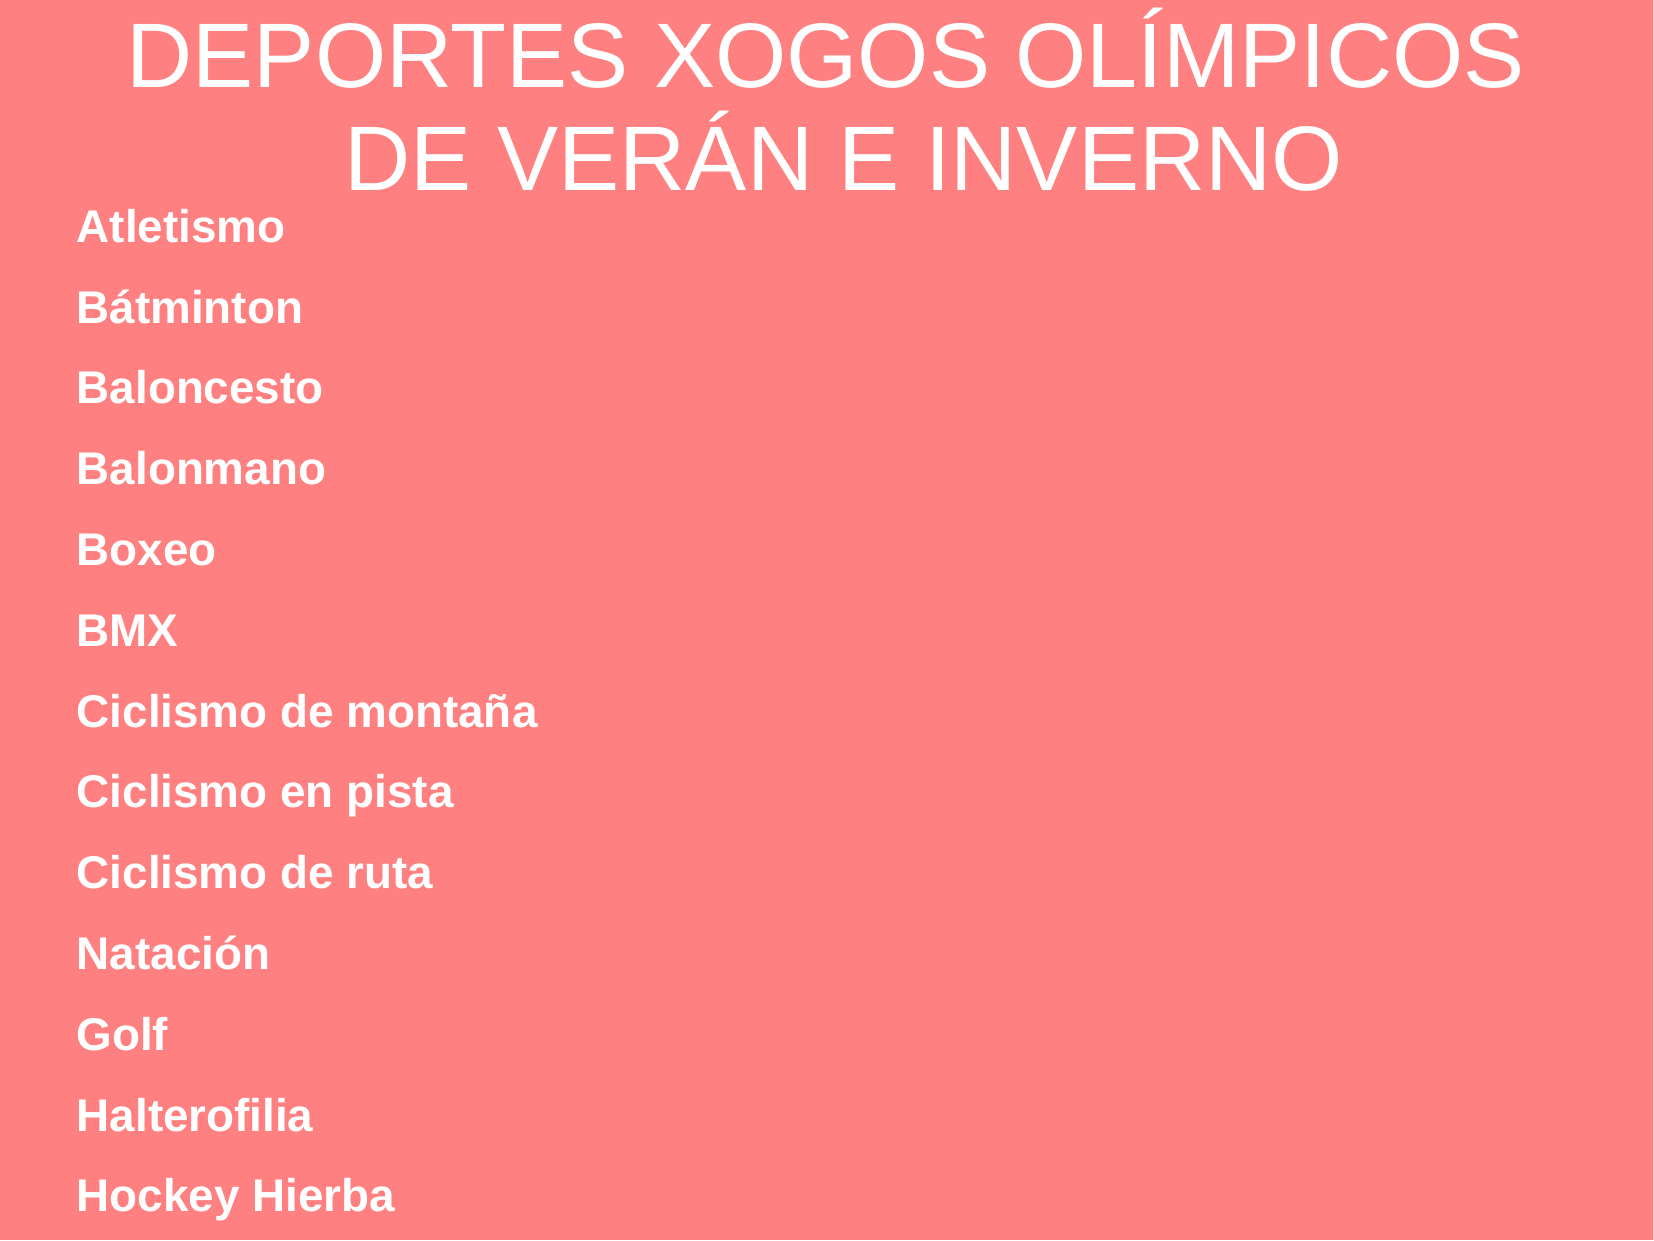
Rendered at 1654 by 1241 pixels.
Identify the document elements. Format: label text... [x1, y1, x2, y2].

title DEPORTES XOGOS OLÍMPICOS DE VERÁN E INVERNO [82, 4, 1571, 210]
list Atletismo Bátminton Baloncesto Balonmano Boxeo BMX Ciclismo de montaña Ciclismo en pista Ciclismo de ruta Natación Golf Halterofilia Hockey Hierba [59, 200, 1548, 1235]
